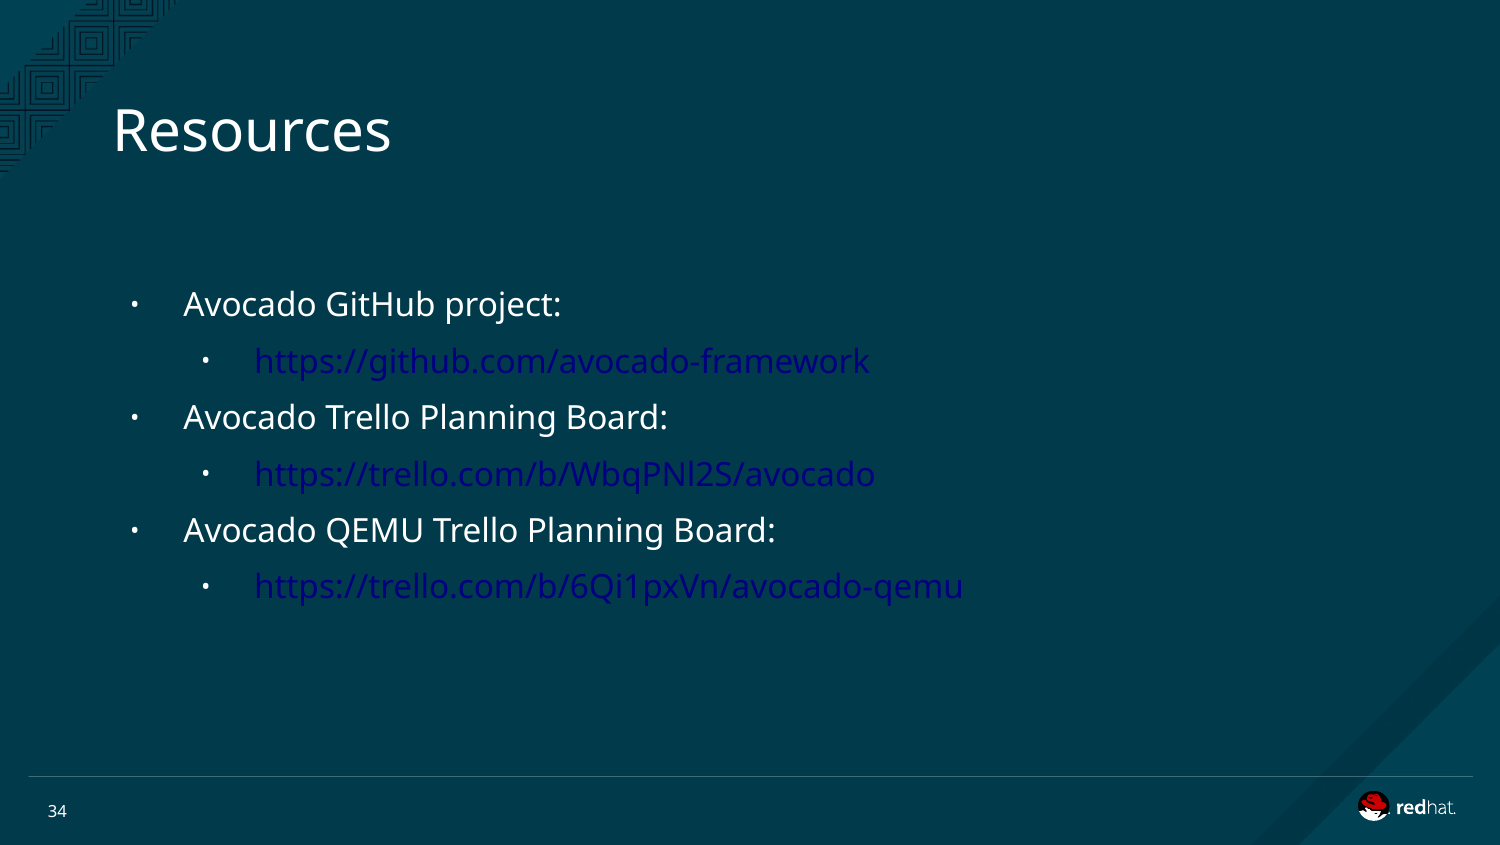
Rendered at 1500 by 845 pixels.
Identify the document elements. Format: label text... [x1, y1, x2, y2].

picture [99, 38, 103, 49]
title Resources [112, 0, 1388, 169]
list Avocado GitHub project: https://github.com/avocado-framework Avocado Trello Planning Board: https://trello.com/b/WbqPNl2S/avocado Avocado QEMU Trello Planning Board: https://trello.com/b/6Qi1pxVn/avocado-qemu [112, 281, 1388, 772]
